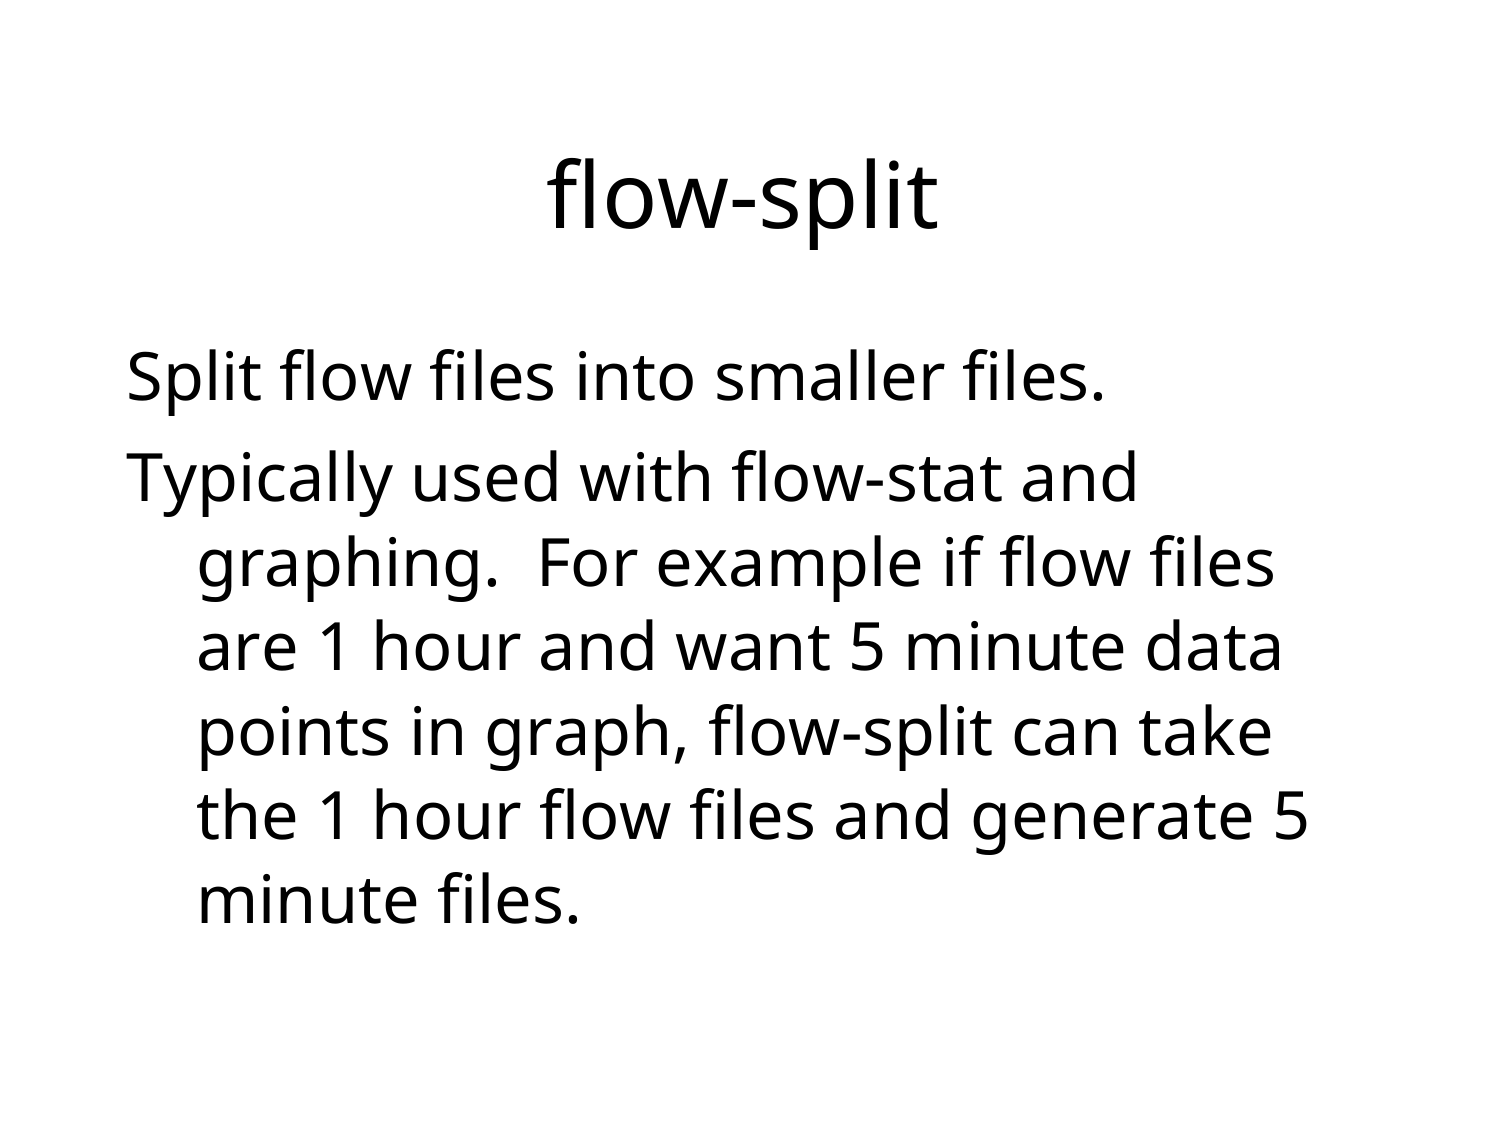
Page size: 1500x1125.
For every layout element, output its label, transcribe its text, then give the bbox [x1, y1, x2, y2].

title flow-split [112, 62, 1388, 324]
list Split flow files into smaller files. Typically used with flow-stat and graphing. For example if flow files are 1 hour and want 5 minute data points in graph, flow-split can take the 1 hour flow files and generate 5 minute files. [112, 324, 1388, 1125]
